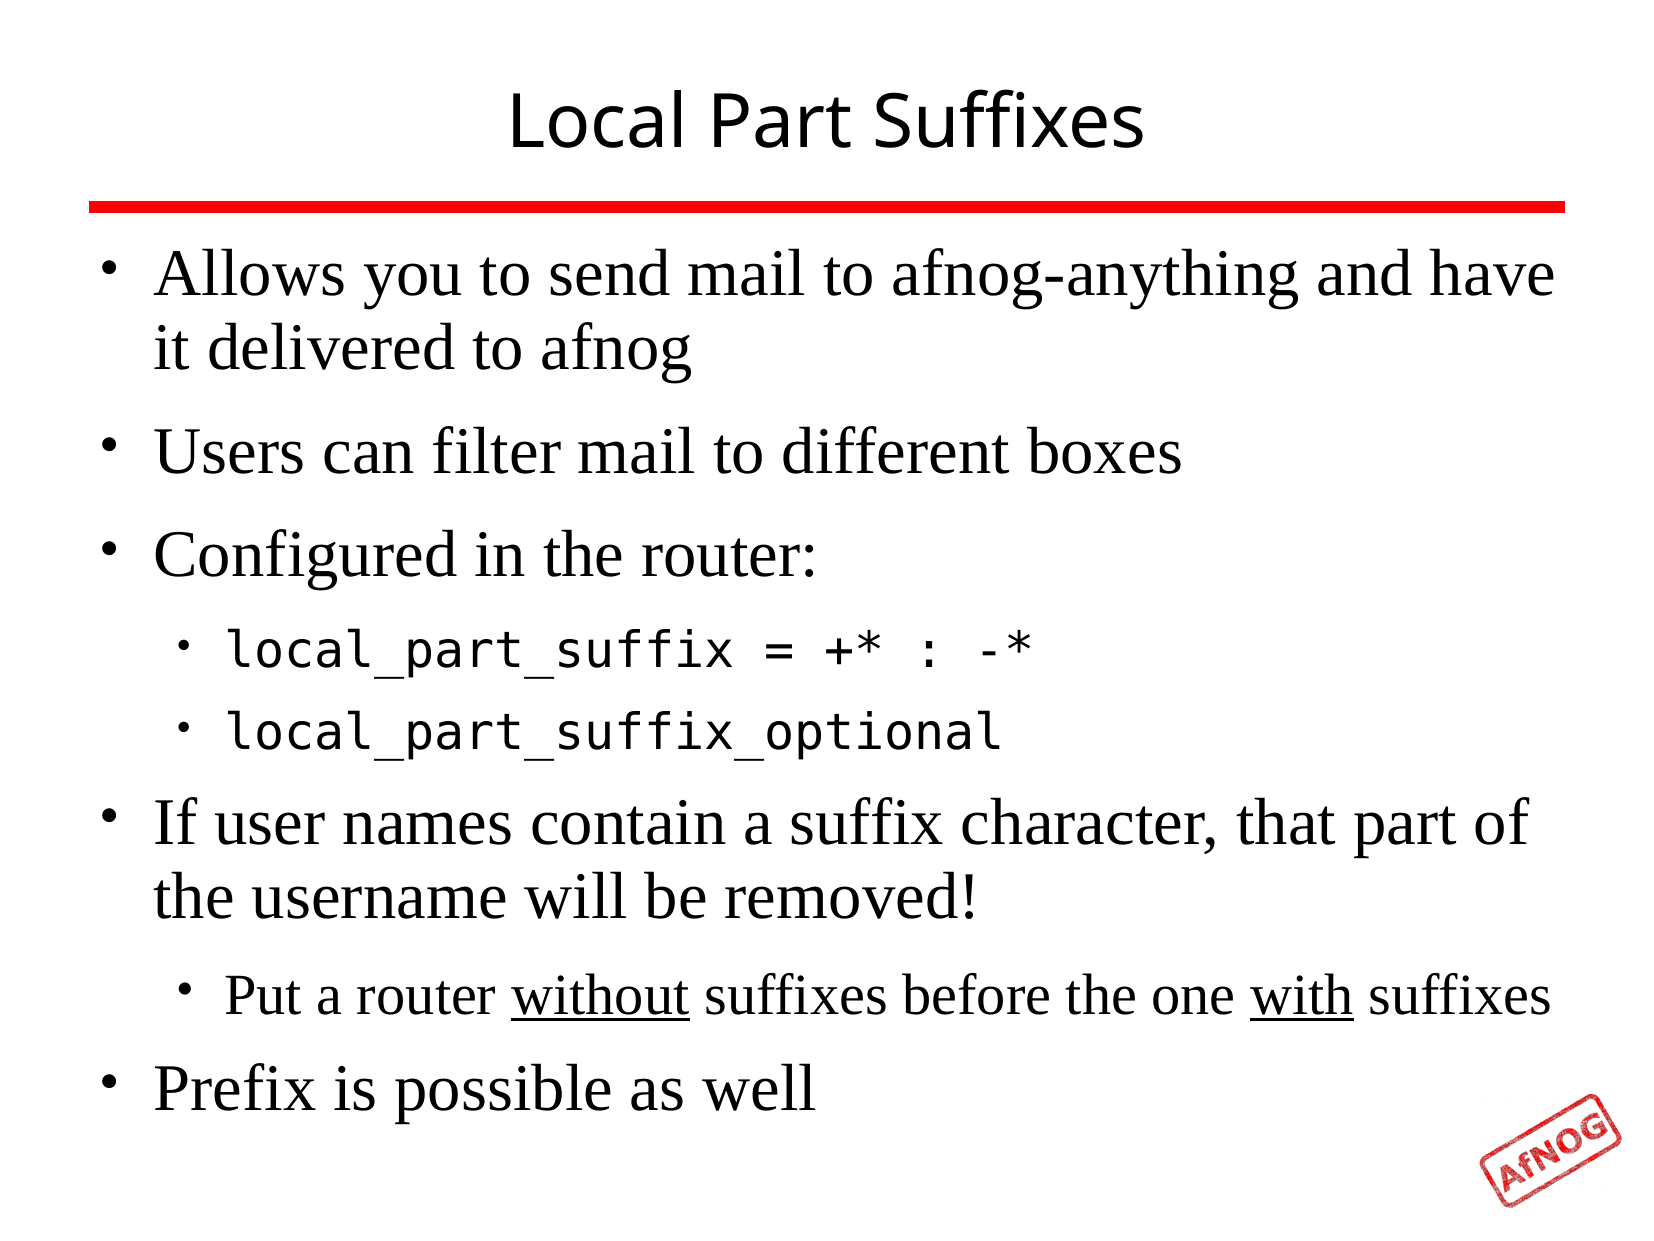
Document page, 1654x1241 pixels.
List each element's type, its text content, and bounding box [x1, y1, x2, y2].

title Local Part Suffixes [88, 29, 1565, 207]
list Allows you to send mail to afnog-anything and have it delivered to afnog Users can filter mail to different boxes Configured in the router: local_part_suffix = +* : -* local_part_suffix_optional If user names contain a suffix character, that part of the username will be removed! Put a router without suffixes before the one with suffixes Prefix is possible as well [82, 236, 1571, 1125]
picture [1476, 1090, 1625, 1211]
